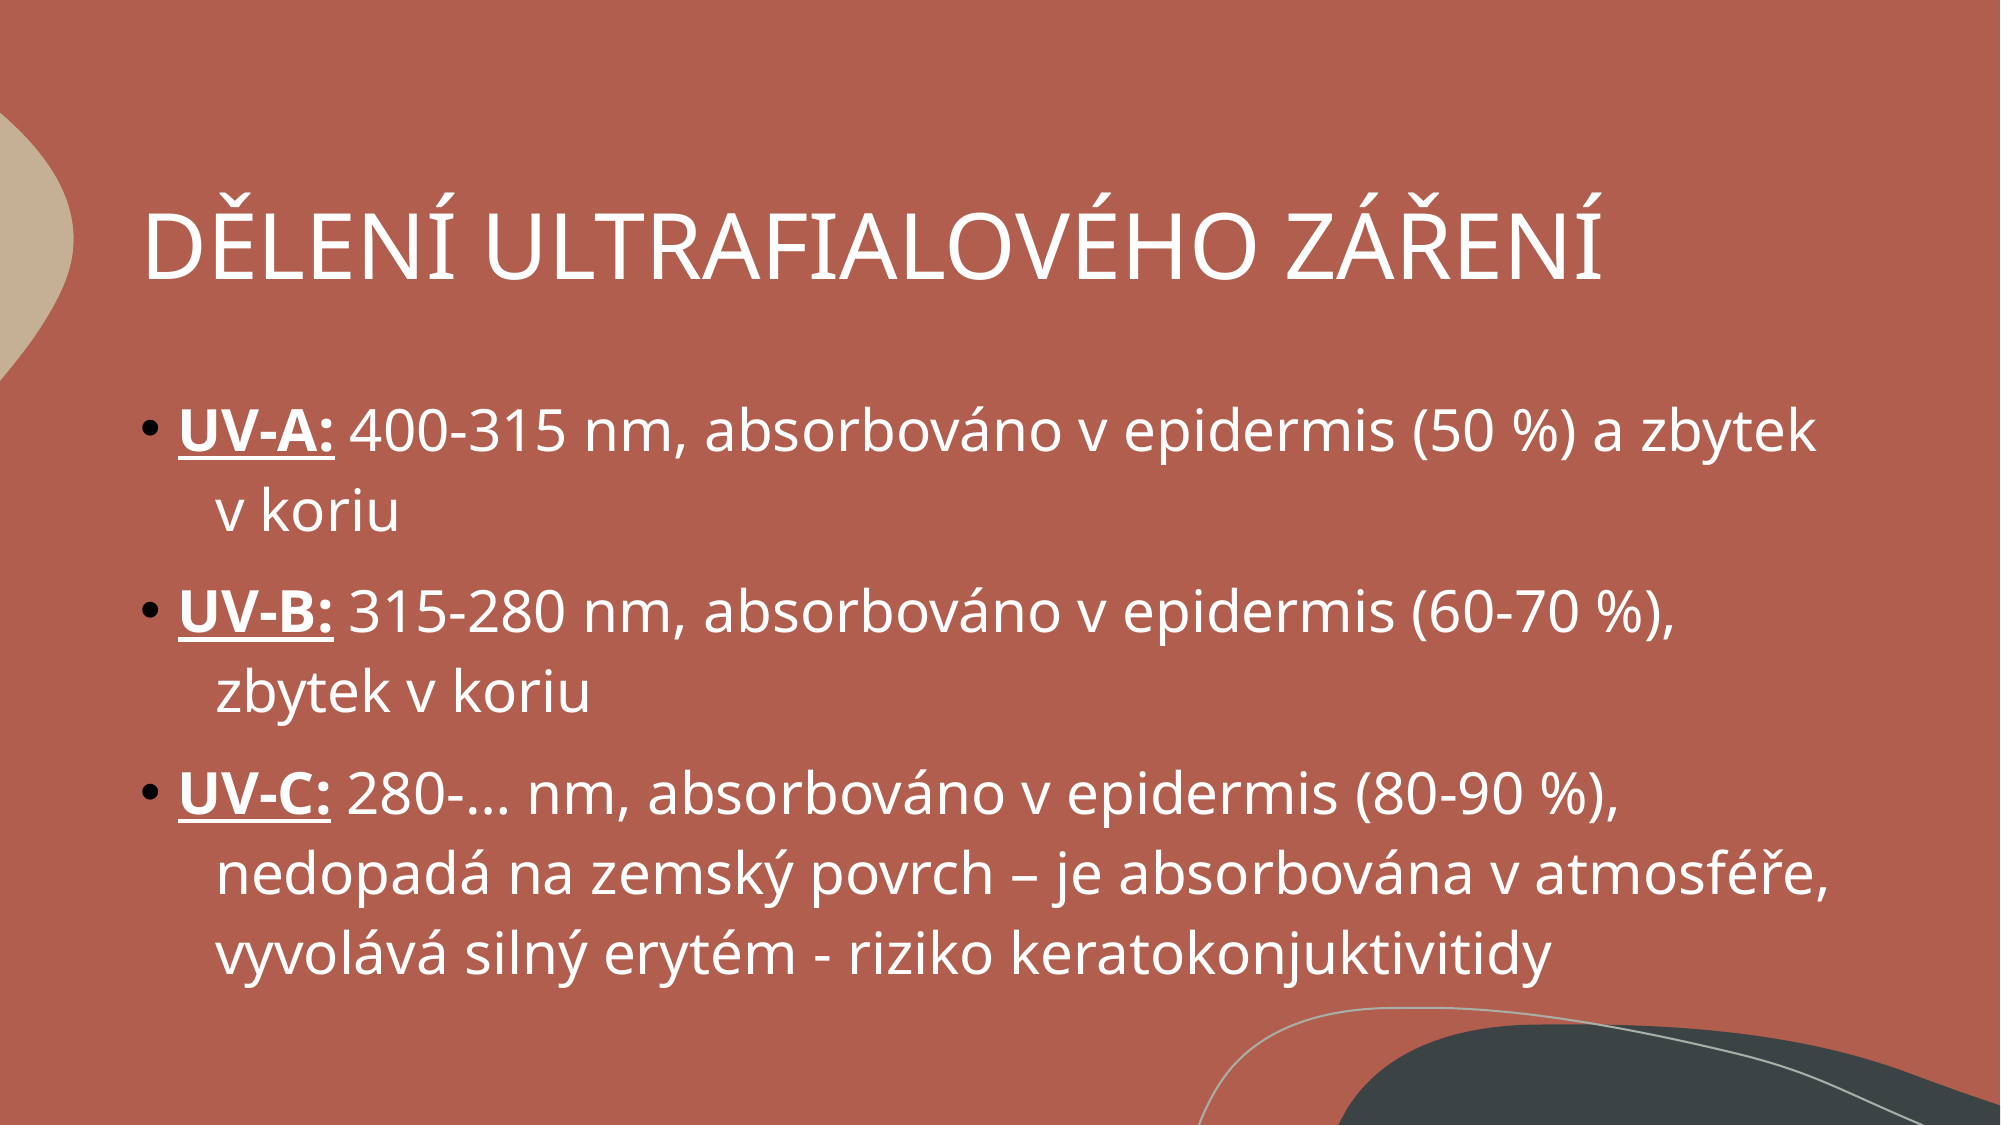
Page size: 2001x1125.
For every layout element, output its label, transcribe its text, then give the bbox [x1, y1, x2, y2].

list UV-A: 400-315 nm, absorbováno v epidermis (50 %) a zbytek v koriu UV-B: 315-280 nm, absorbováno v epidermis (60-70 %), zbytek v koriu UV-C: 280-… nm, absorbováno v epidermis (80-90 %), nedopadá na zemský povrch – je absorbována v atmosféře, vyvolává silný erytém - riziko keratokonjuktivitidy [125, 375, 1876, 1002]
title DĚLENÍ ULTRAFIALOVÉHO ZÁŘENÍ [125, 125, 1876, 375]
